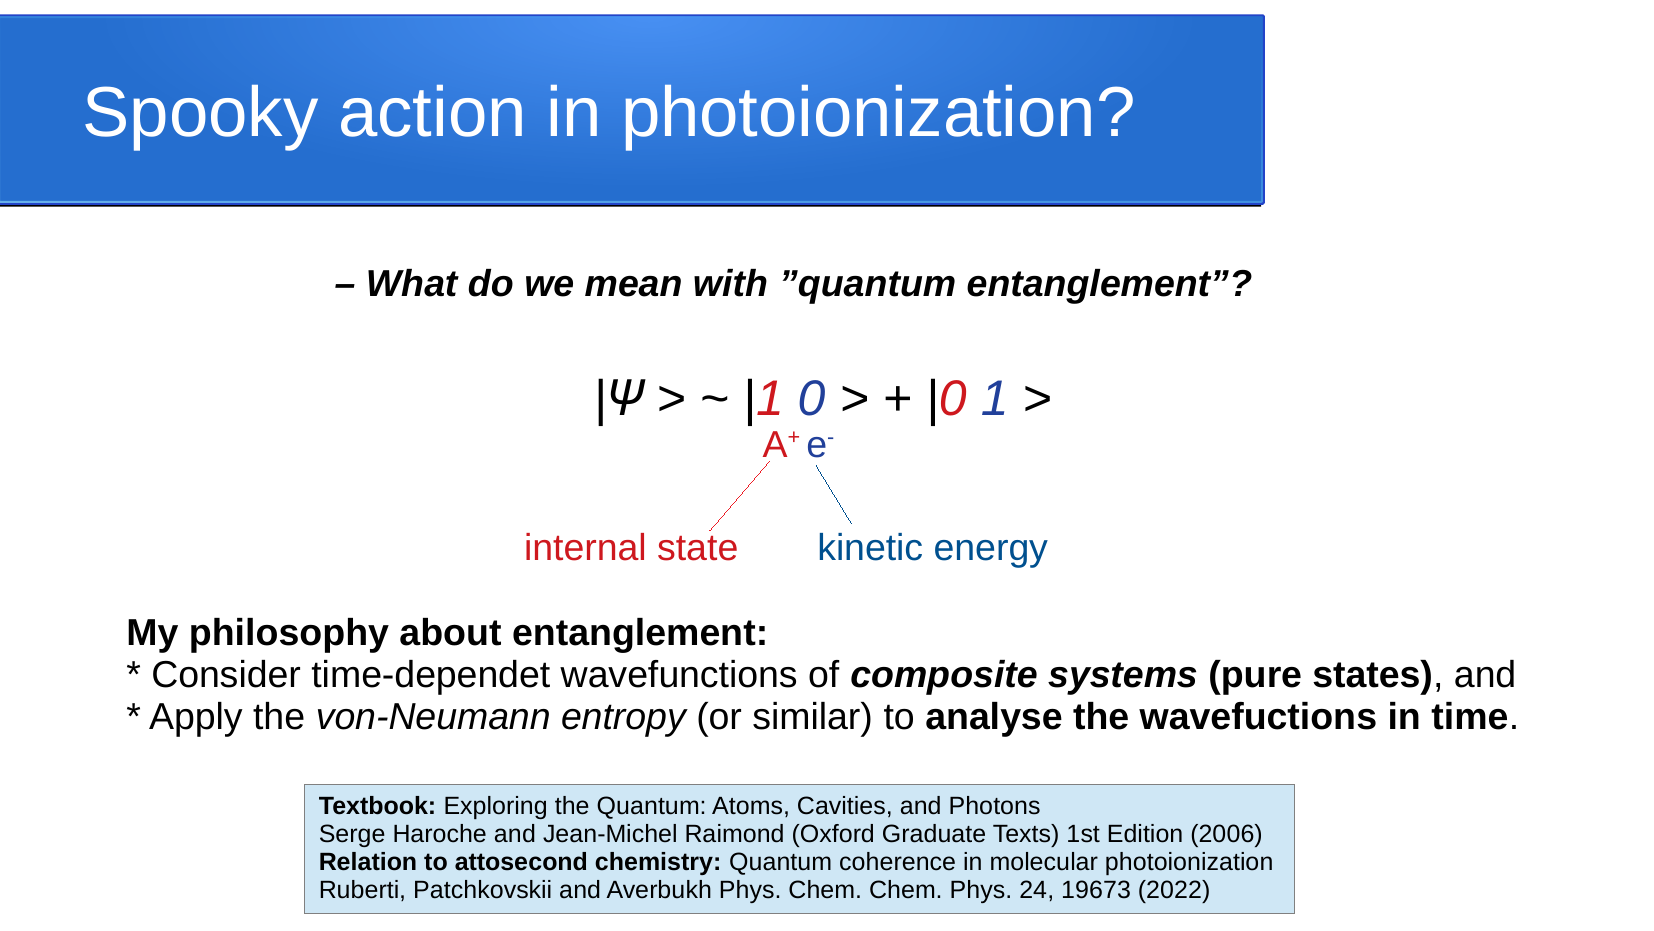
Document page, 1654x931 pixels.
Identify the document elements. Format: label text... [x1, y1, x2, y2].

text_box A+ e- [747, 415, 875, 473]
title Spooky action in photoionization? [82, 35, 1235, 189]
text_box My philosophy about entanglement: * Consider time-dependet wavefunctions of composite systems (pure states), and * Apply the von-Neumann entropy (or similar) to analyse the wavefuctions in time. [111, 604, 1558, 746]
text_box – What do we mean with ”quantum entanglement”? [319, 255, 1275, 354]
text_box |Ψ > ~ |1 0 > + |0 1 > [578, 354, 1087, 450]
text_box Textbook: Exploring the Quantum: Atoms, Cavities, and Photons Serge Haroche and Jean-Michel Raimond (Oxford Graduate Texts) 1st Edition (2006) Relation to attosecond chemistry: Quantum coherence in molecular photoionization Ruberti, Patchkovskii and Averbukh Phys. Chem. Chem. Phys. 24, 19673 (2022) [304, 784, 1303, 918]
text_box internal state [457, 518, 805, 604]
text_box kinetic energy [802, 519, 1095, 604]
